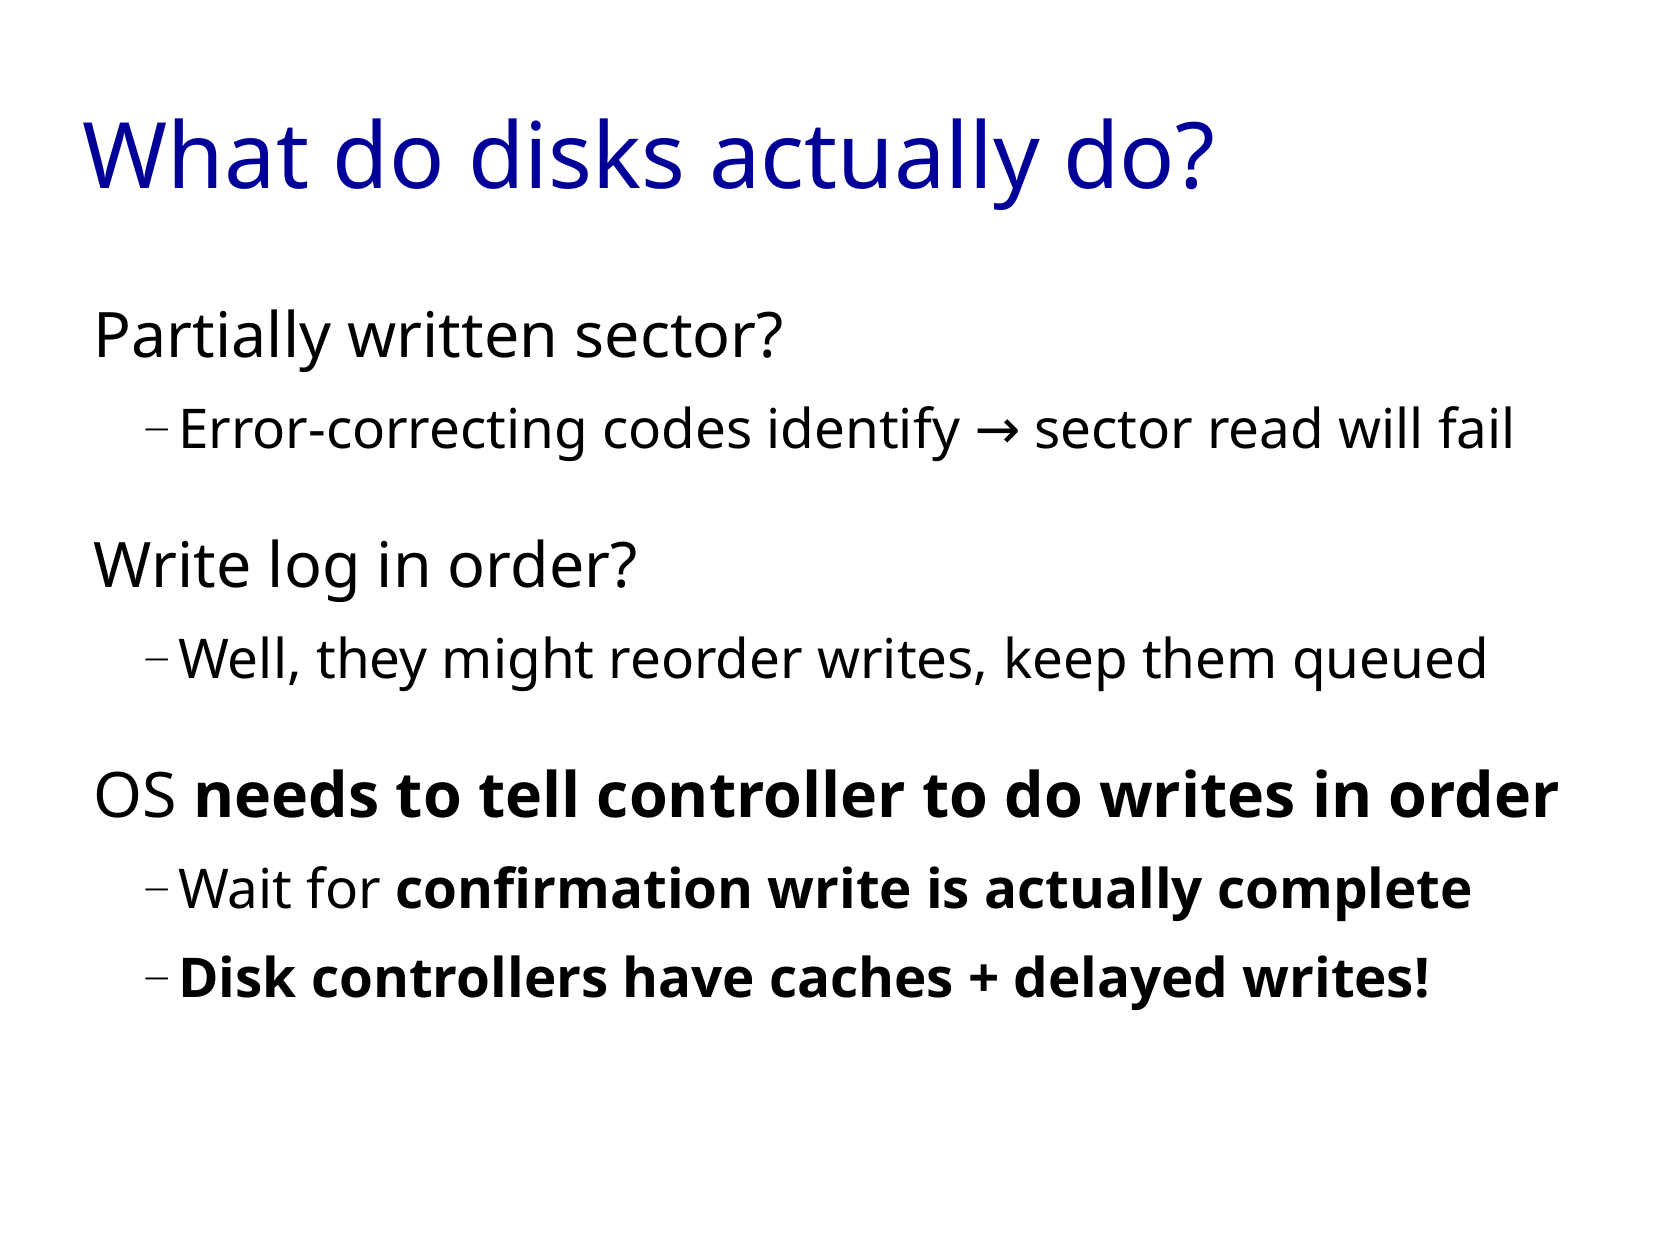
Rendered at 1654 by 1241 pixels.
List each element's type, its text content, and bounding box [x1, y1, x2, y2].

title What do disks actually do? [82, 49, 1571, 257]
list Partially written sector? Error-correcting codes identify → sector read will fail Write log in order? Well, they might reorder writes, keep them queued OS needs to tell controller to do writes in order Wait for confirmation write is actually complete Disk controllers have caches + delayed writes! [60, 290, 1571, 1096]
